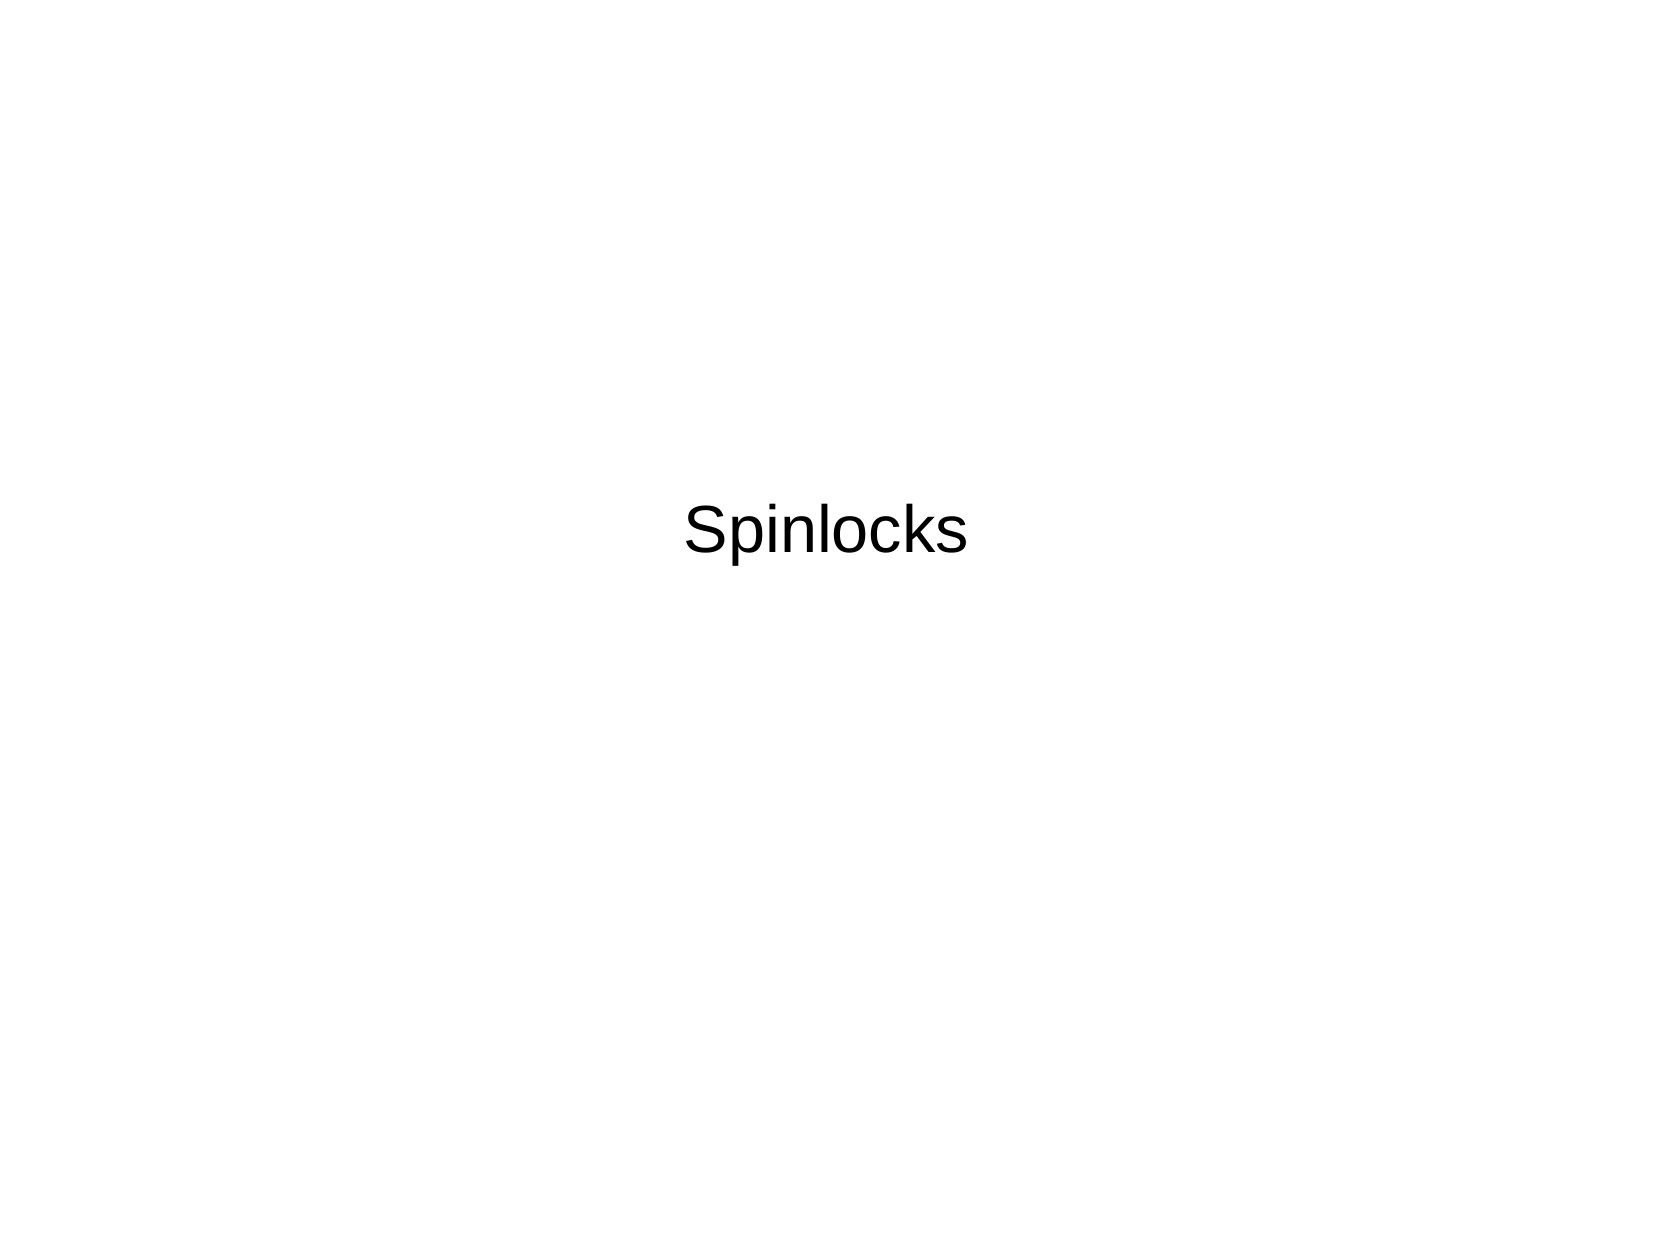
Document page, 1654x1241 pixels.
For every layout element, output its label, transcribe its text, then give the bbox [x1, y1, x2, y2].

subtitle Spinlocks [82, 49, 1571, 1010]
